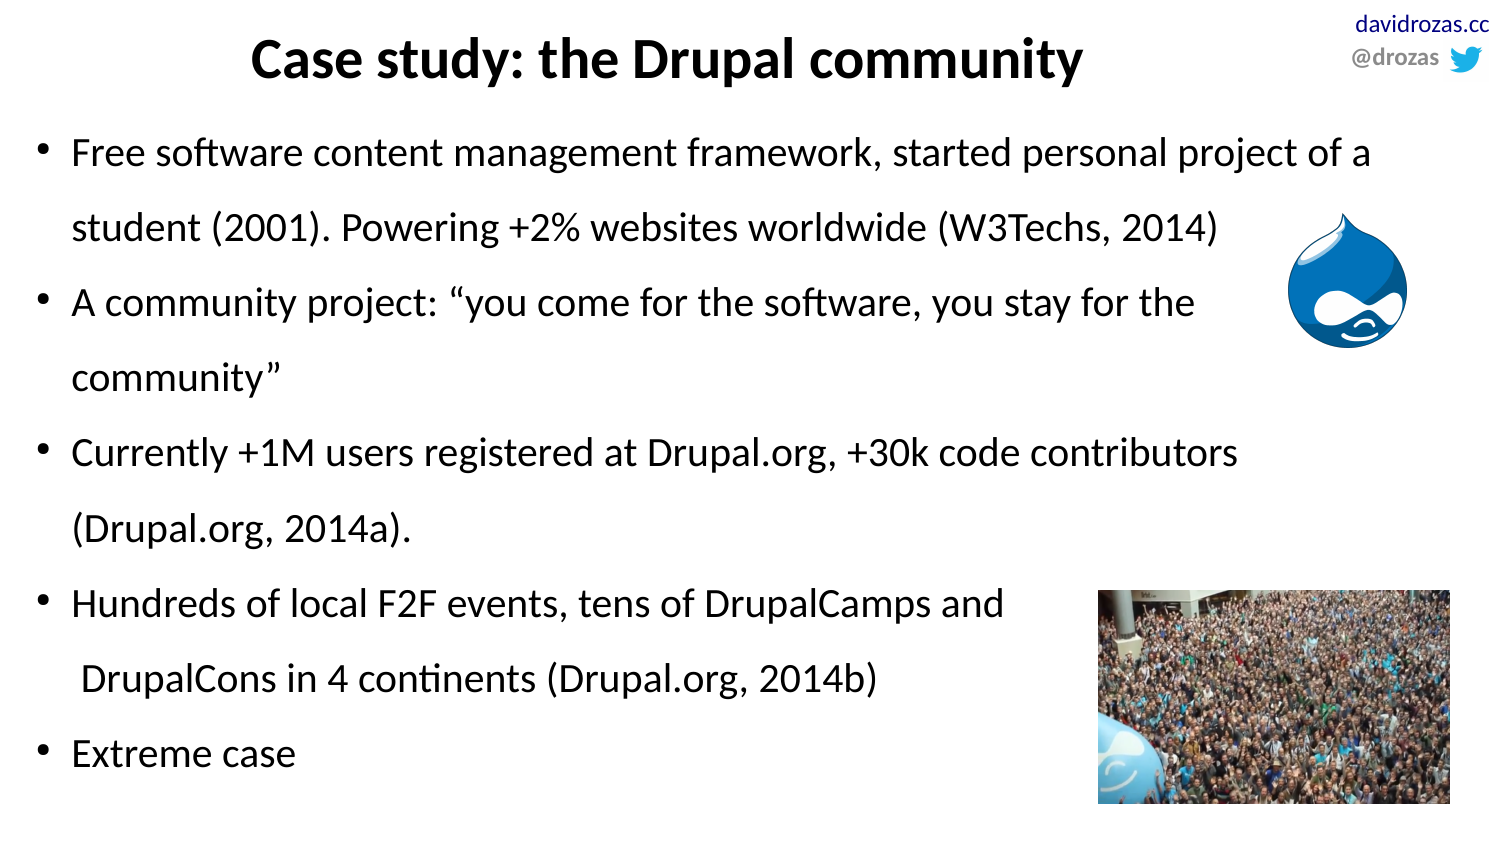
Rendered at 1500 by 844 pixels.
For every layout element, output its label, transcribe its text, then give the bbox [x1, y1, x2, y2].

picture [1443, 46, 1489, 82]
text_box @drozas [1330, 37, 1443, 73]
picture [1098, 590, 1450, 804]
picture [1287, 212, 1408, 349]
title Case study: the Drupal community [130, 11, 1205, 53]
text_box davidrozas.cc [1340, 5, 1500, 46]
subtitle Free software content management framework, started personal project of a student (2001). Powering +2% websites worldwide (W3Techs, 2014) A community project: “you come for the software, you stay for the community” Currently +1M users registered at Drupal.org, +30k code contributors (Drupal.org, 2014a). Hundreds of local F2F events, tens of DrupalCamps and DrupalCons in 4 continents (Drupal.org, 2014b) Extreme case [22, 53, 1411, 786]
